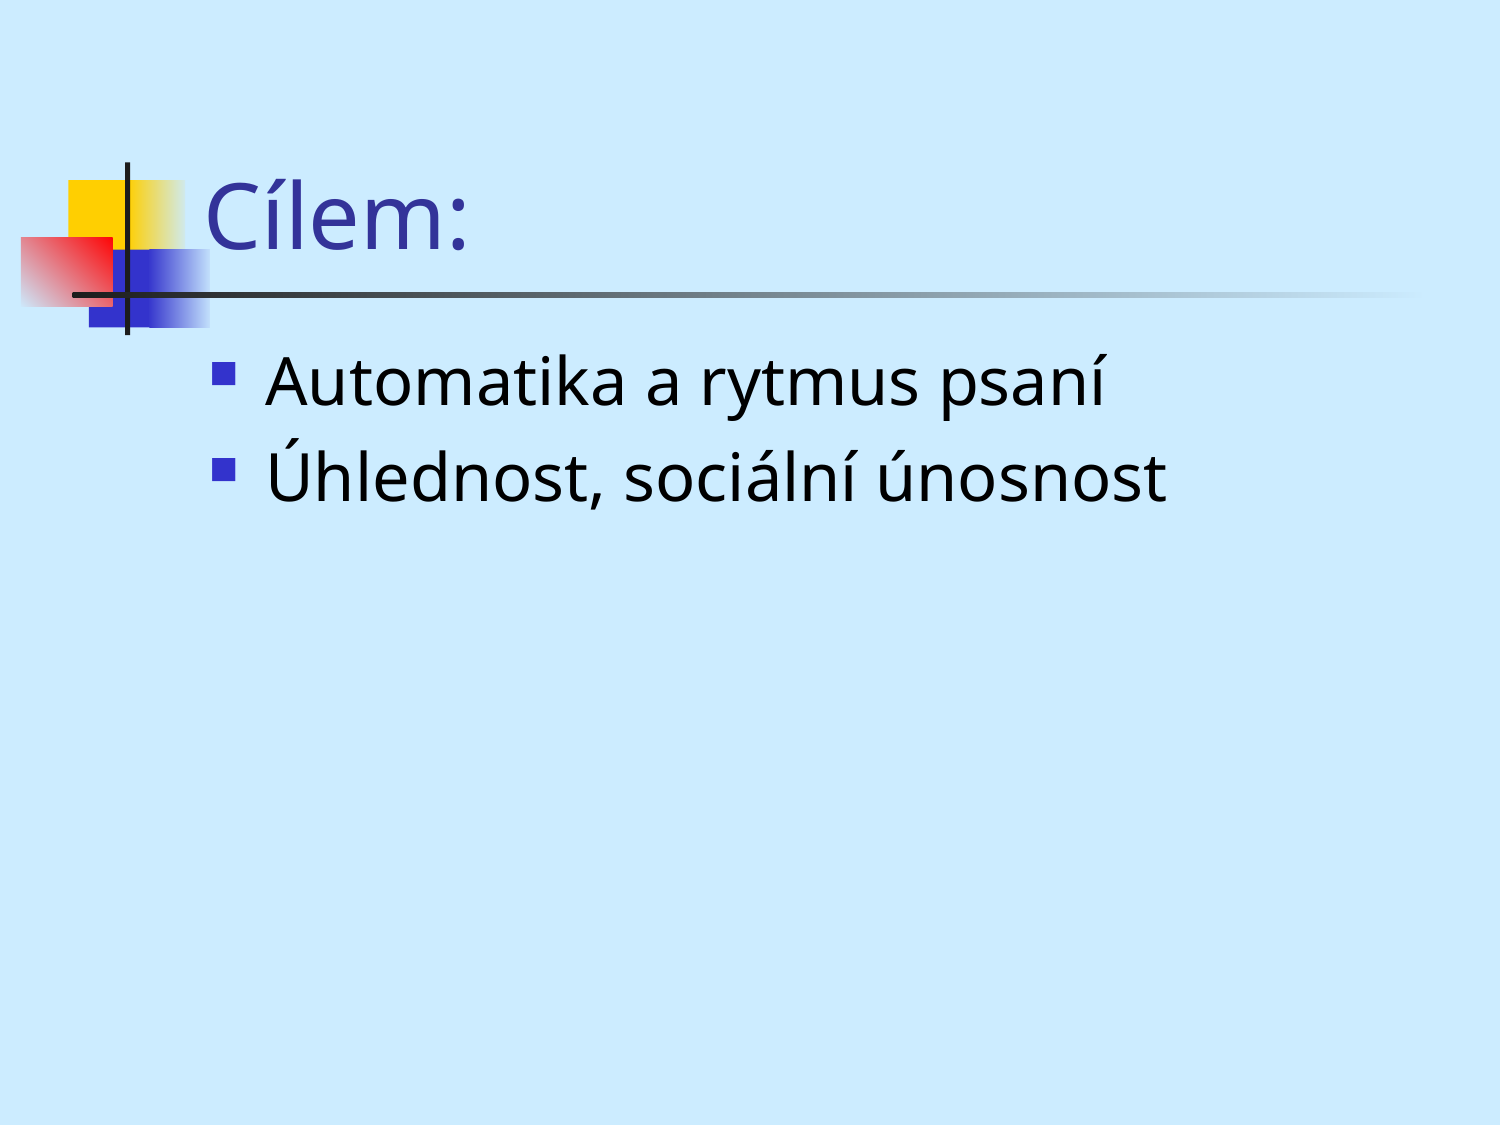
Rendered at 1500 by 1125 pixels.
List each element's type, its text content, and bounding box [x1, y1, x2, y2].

list Automatika a rytmus psaní Úhlednost, sociální únosnost [193, 331, 1469, 1007]
title Cílem: [188, 35, 1468, 276]
